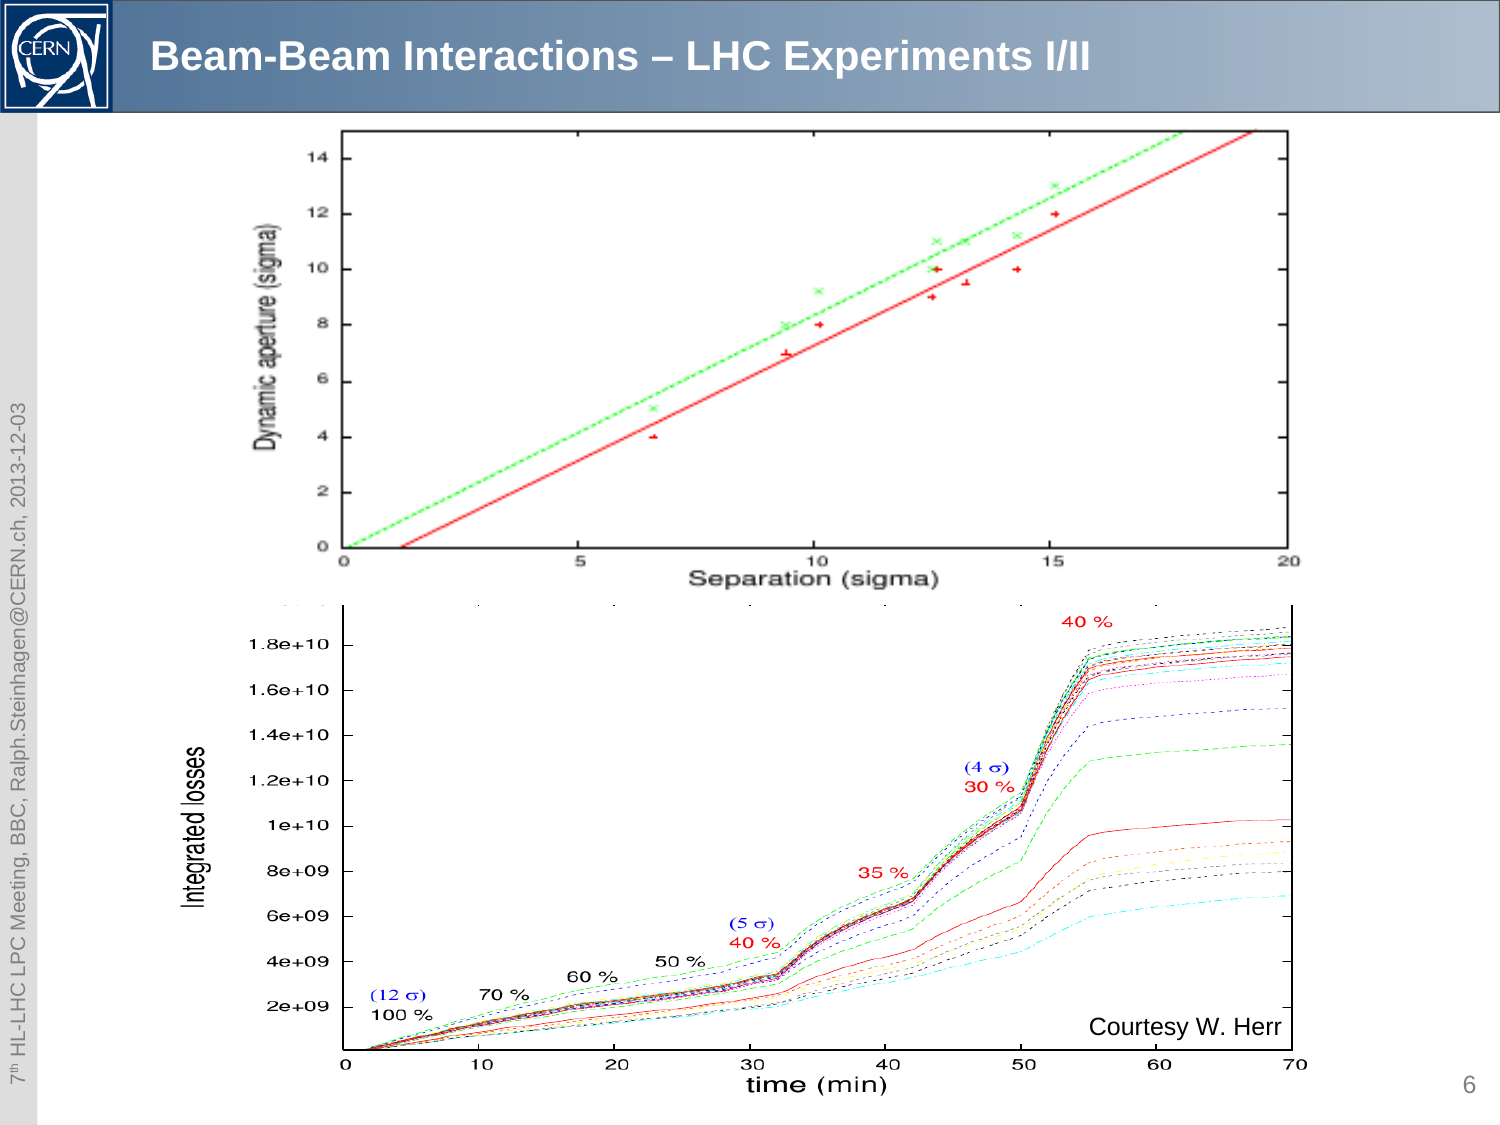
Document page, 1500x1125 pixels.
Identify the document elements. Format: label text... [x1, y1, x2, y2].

picture [0, 0, 113, 113]
title Beam-Beam Interactions – LHC Experiments I/II [150, 0, 1201, 113]
picture [159, 123, 1336, 1113]
text_box Courtesy W. Herr [1074, 1005, 1299, 1048]
